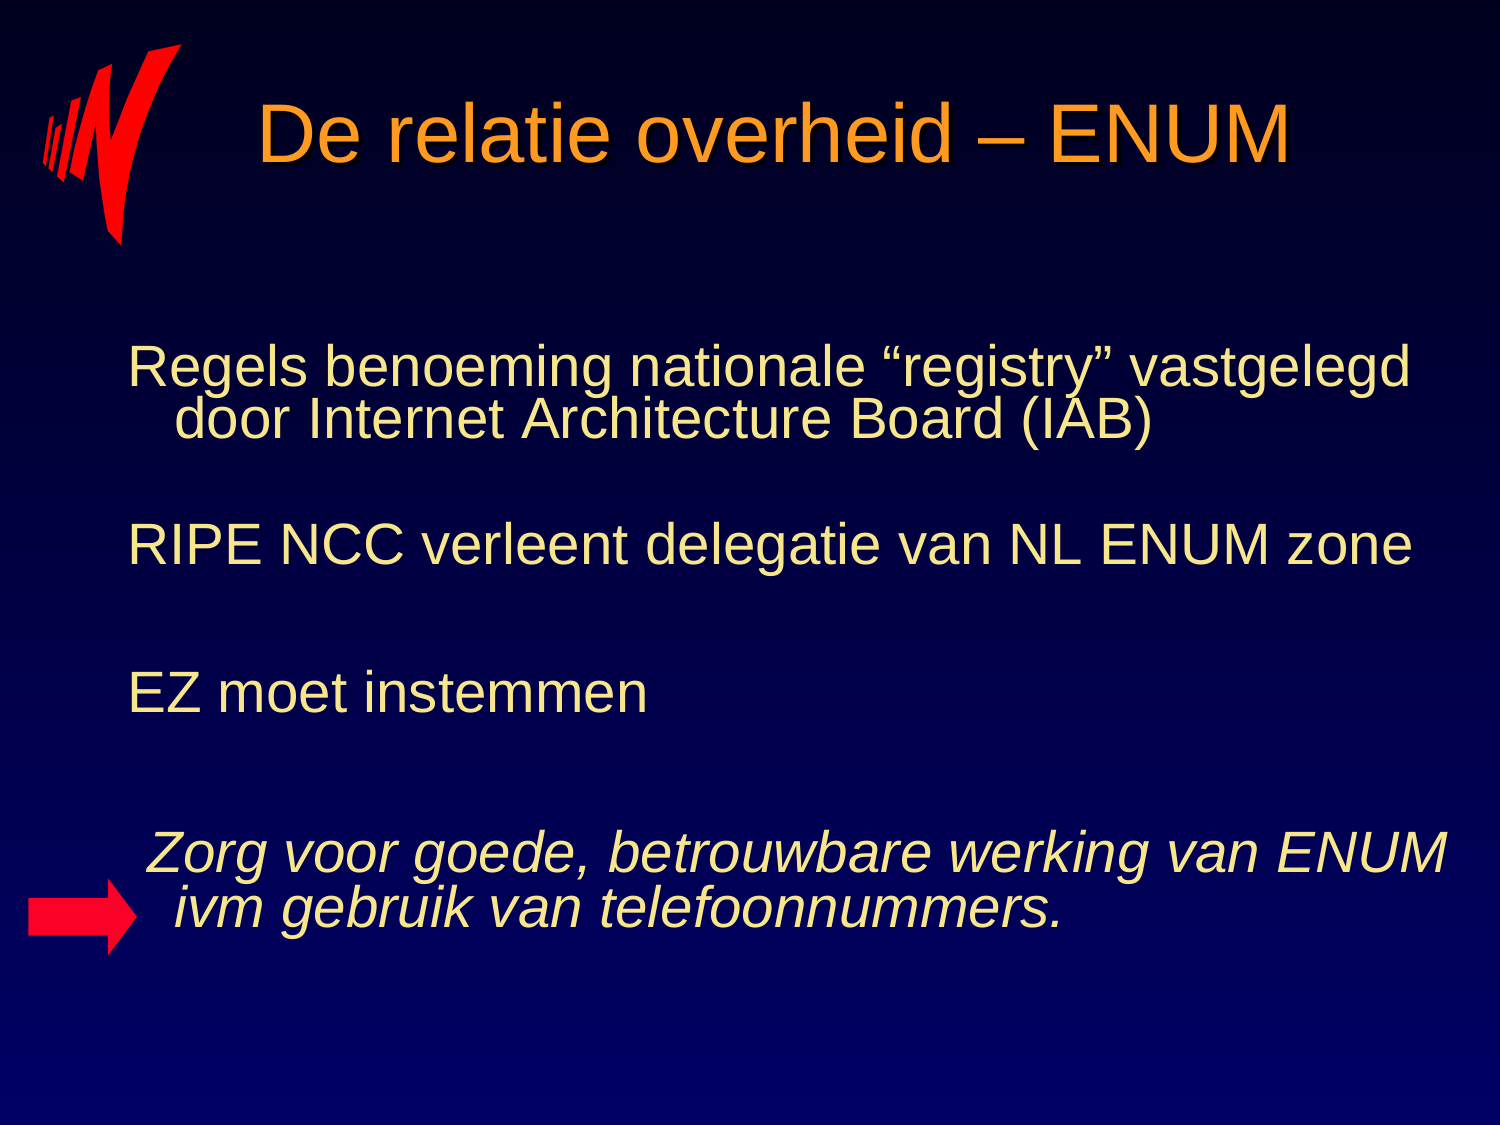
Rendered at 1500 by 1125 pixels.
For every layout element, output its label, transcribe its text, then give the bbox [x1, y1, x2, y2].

title De relatie overheid – ENUM [174, 42, 1375, 234]
text_box [29, 881, 136, 953]
list Regels benoeming nationale “registry” vastgelegd door Internet Architecture Board (IAB) RIPE NCC verleent delegatie van NL ENUM zone EZ moet instemmen Zorg voor goede, betrouwbare werking van ENUM ivm gebruik van telefoonnummers. [112, 337, 1500, 1038]
